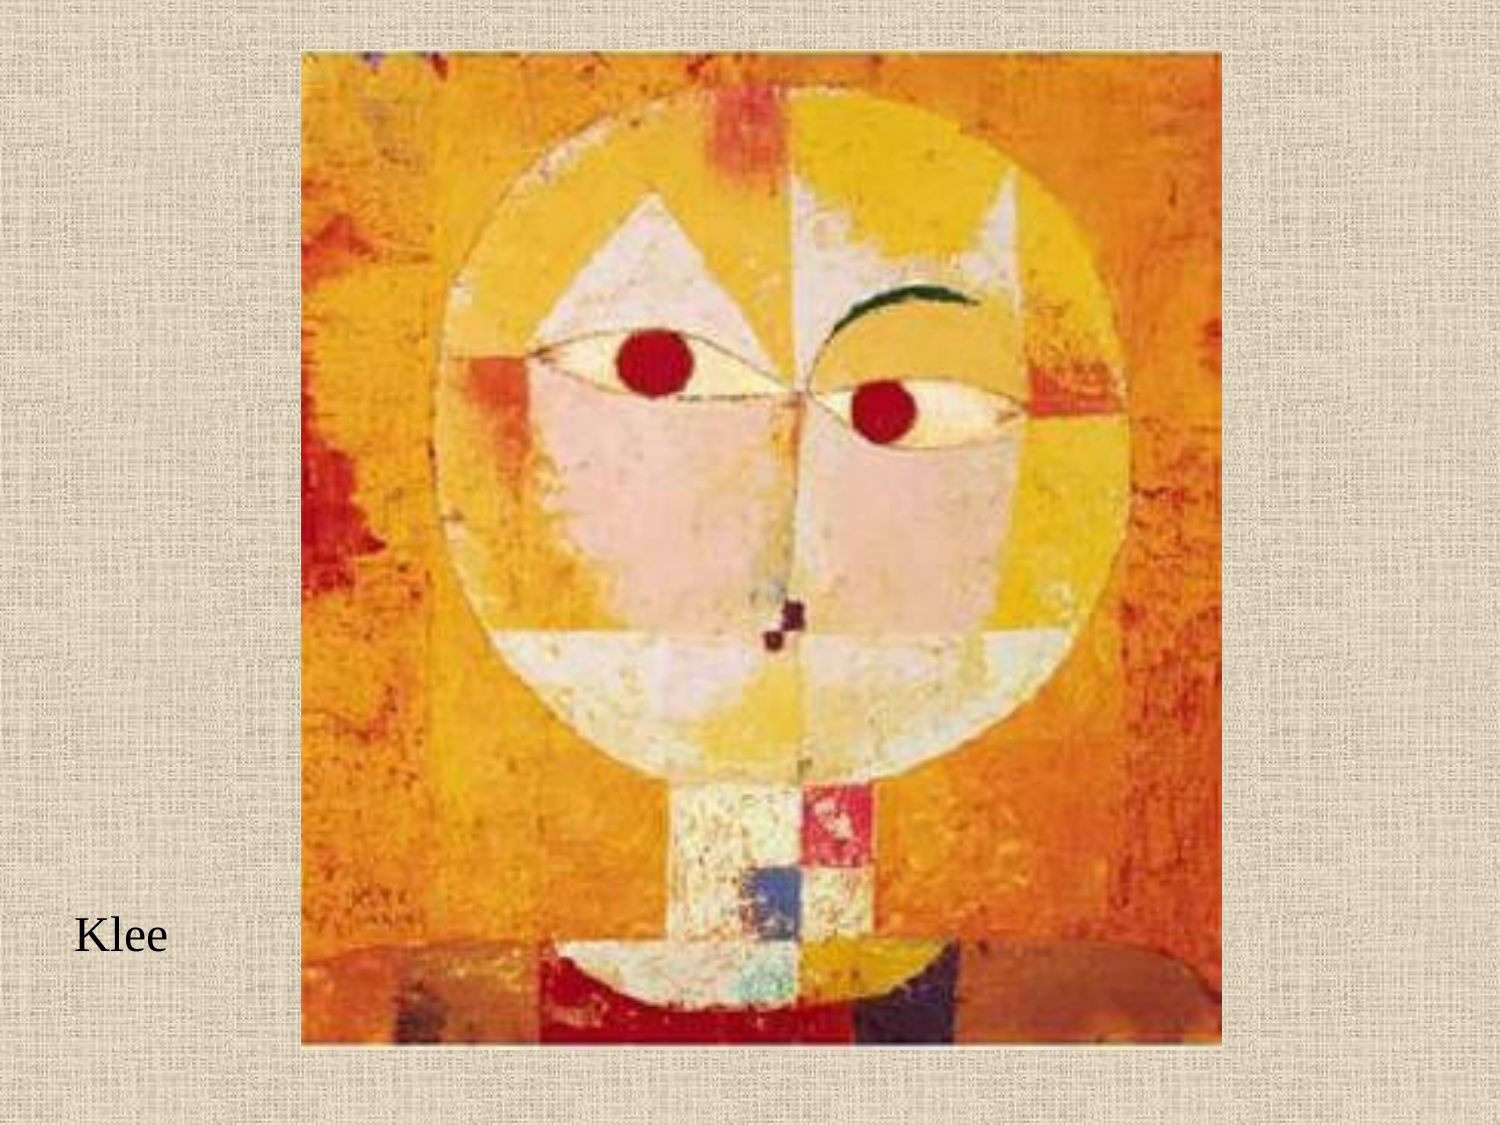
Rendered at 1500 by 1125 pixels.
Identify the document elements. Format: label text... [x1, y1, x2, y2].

picture [0, 0, 1500, 1125]
text_box Klee [59, 894, 185, 970]
